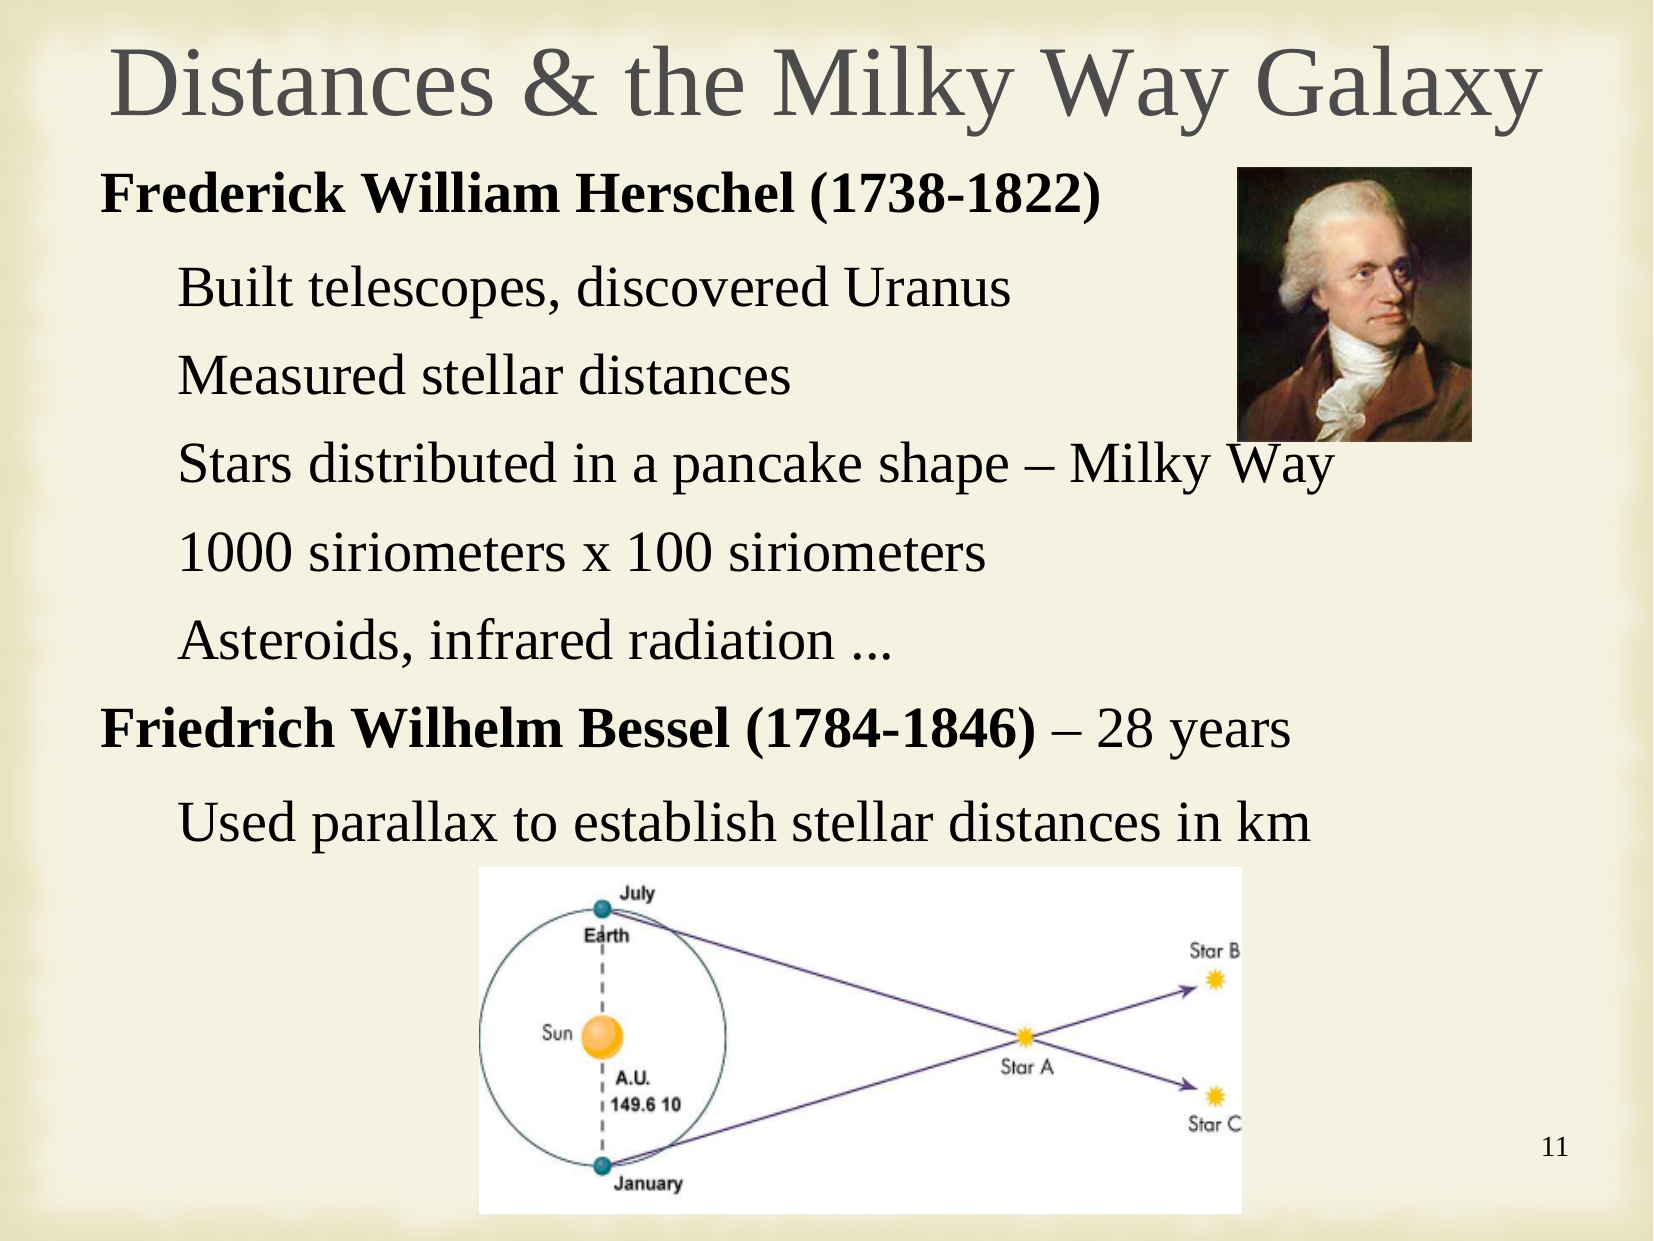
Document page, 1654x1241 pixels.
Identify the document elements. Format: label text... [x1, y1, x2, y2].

picture [0, 0, 1654, 1241]
title Distances & the Milky Way Galaxy [82, 0, 1571, 160]
list Frederick William Herschel (1738-1822) Built telescopes, discovered Uranus Measured stellar distances Stars distributed in a pancake shape – Milky Way 1000 siriometers x 100 siriometers Asteroids, infrared radiation ... Friedrich Wilhelm Bessel (1784-1846) – 28 years Used parallax to establish stellar distances in km [82, 160, 1571, 895]
picture [1237, 167, 1472, 442]
